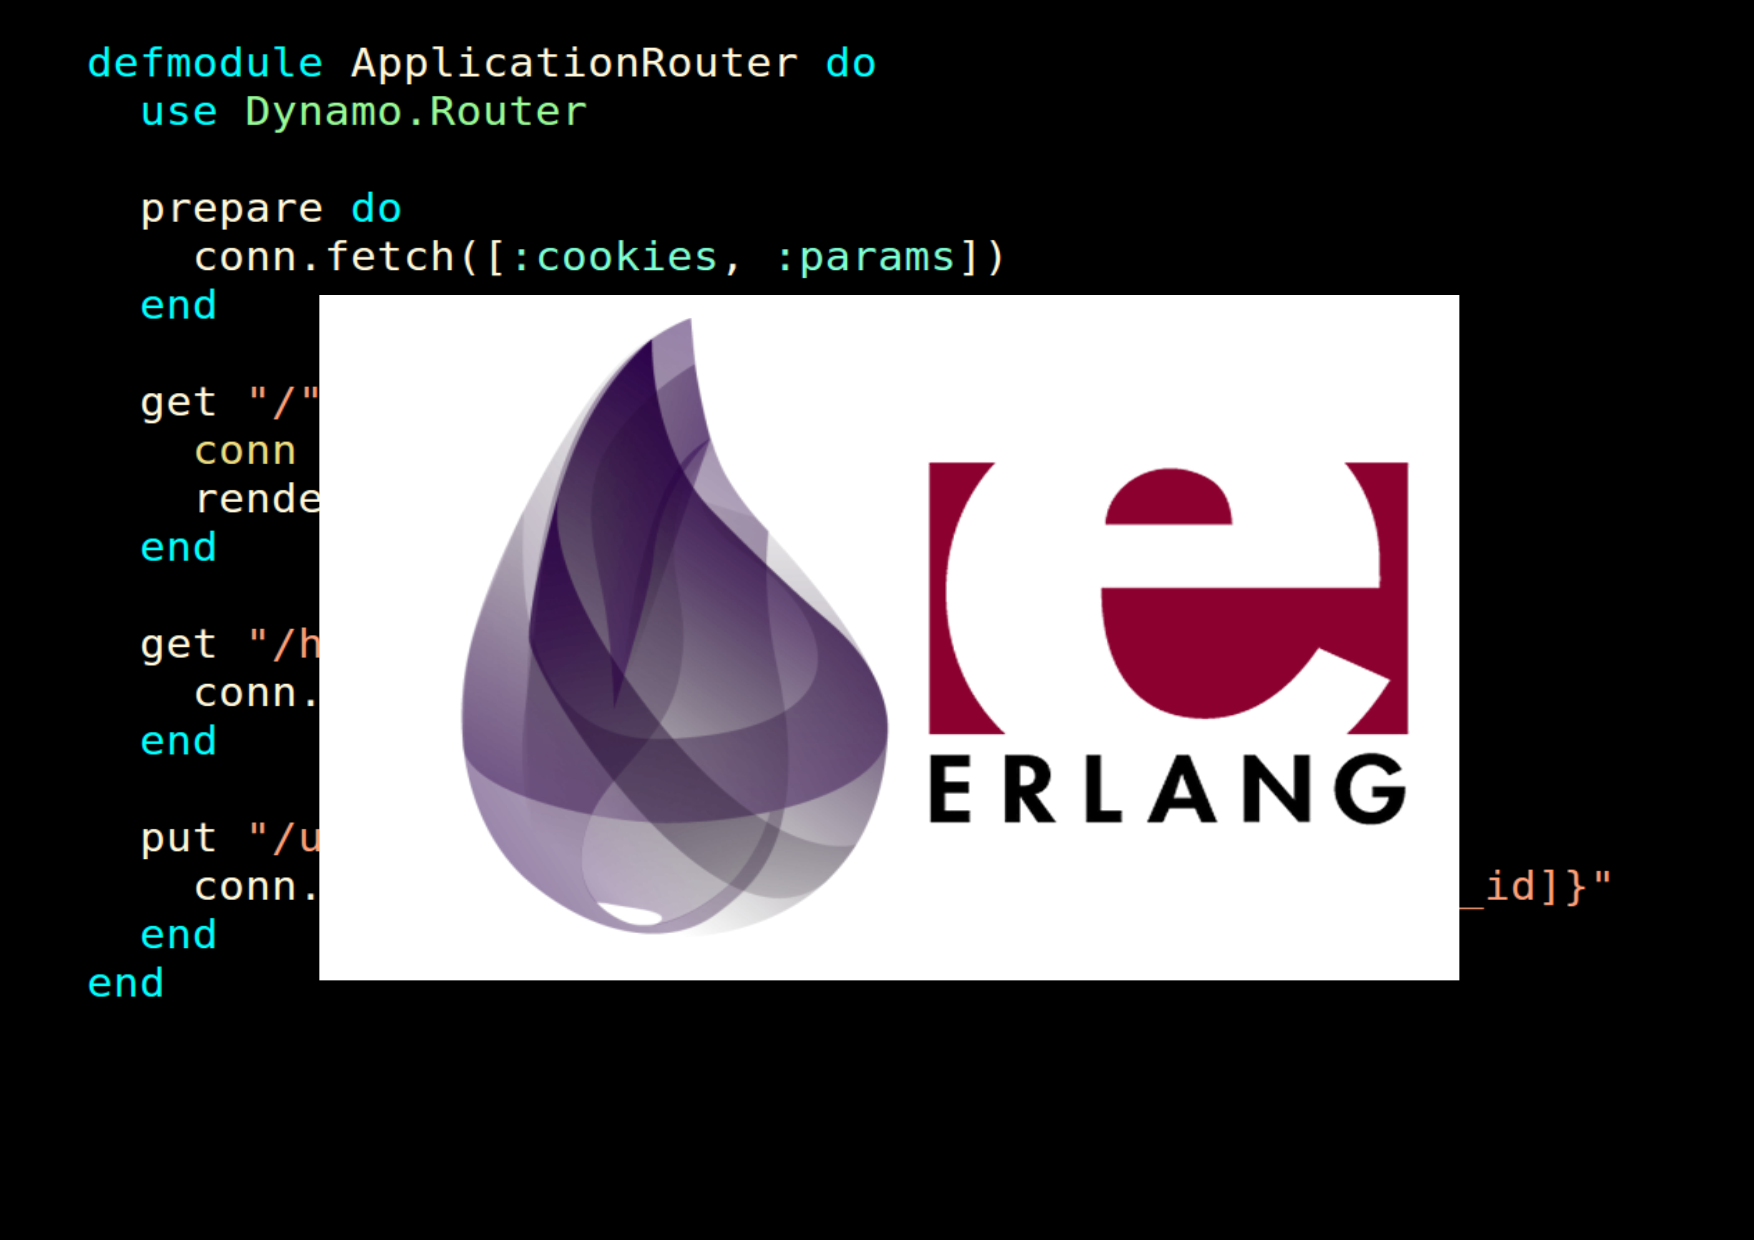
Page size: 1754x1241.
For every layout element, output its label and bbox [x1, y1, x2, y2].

picture [87, 40, 1698, 1019]
text_box [319, 295, 1460, 981]
